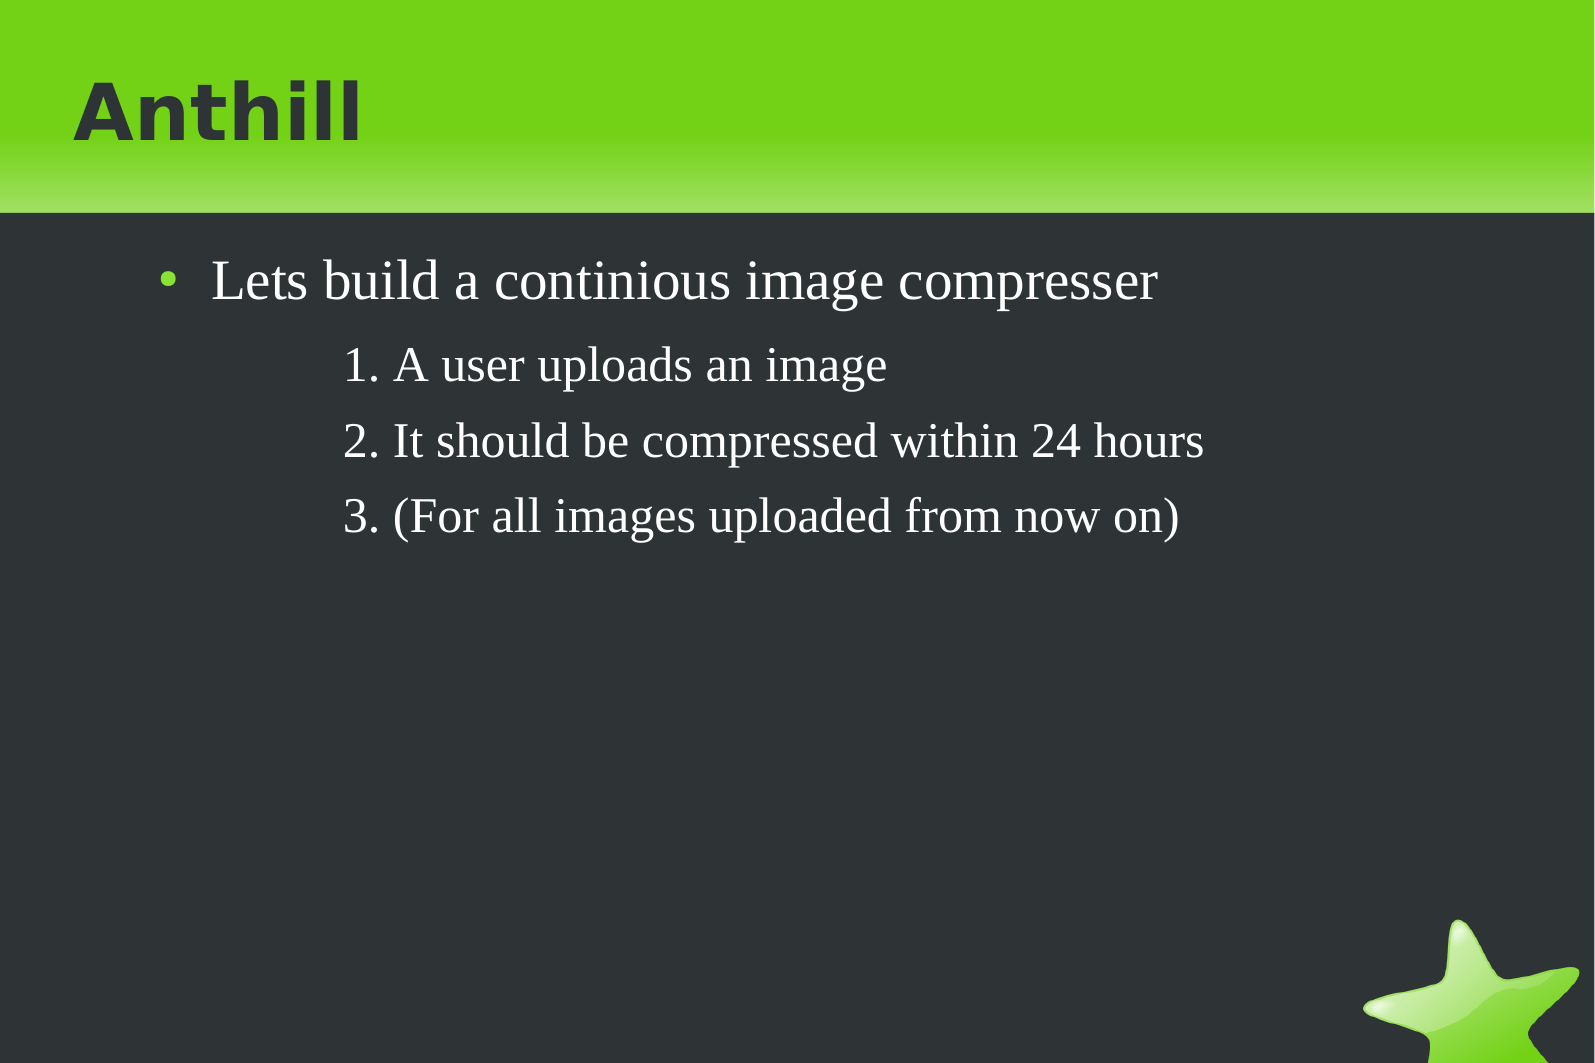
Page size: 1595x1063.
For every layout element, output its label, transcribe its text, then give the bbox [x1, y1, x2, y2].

title Anthill [74, 25, 1510, 203]
list Lets build a continious image compresser 1. A user uploads an image 2. It should be compressed within 24 hours 3. (For all images uploaded from now on) [79, 248, 1515, 951]
picture [0, 0, 1595, 1063]
